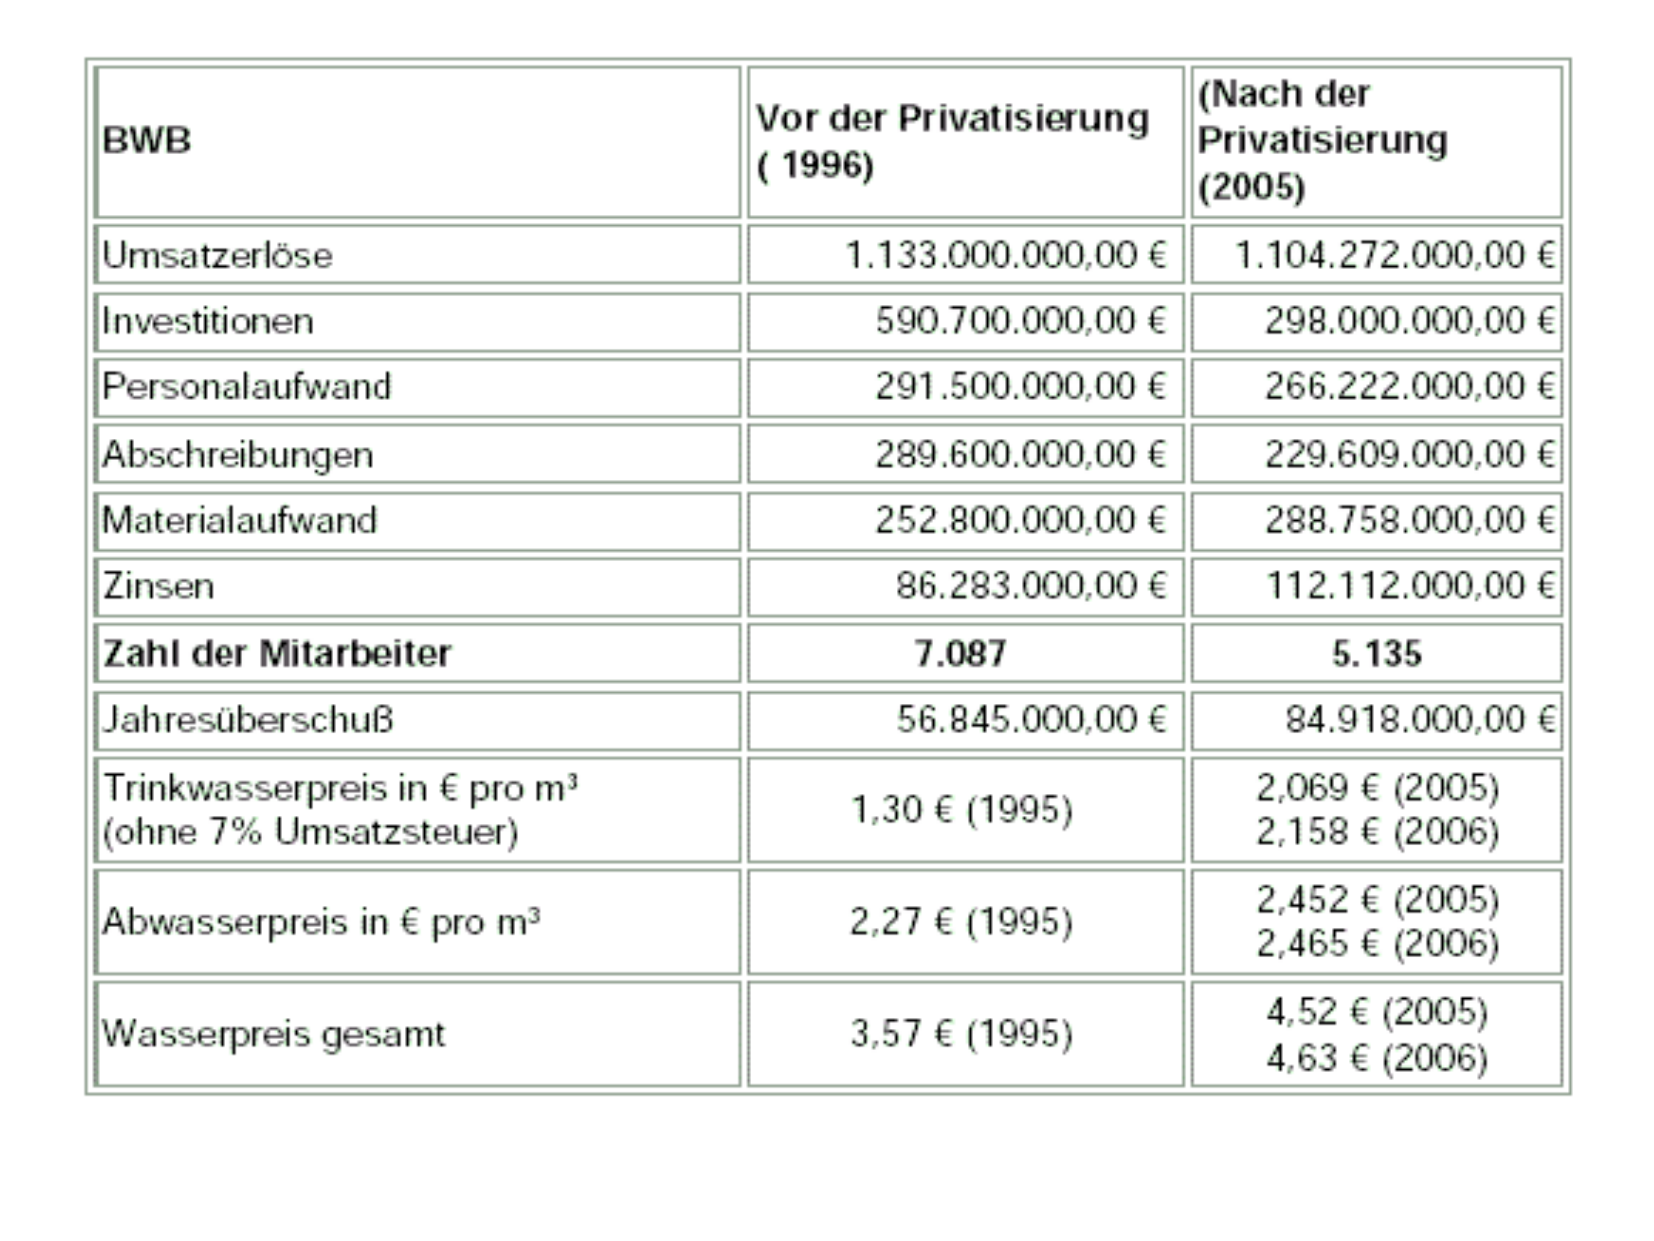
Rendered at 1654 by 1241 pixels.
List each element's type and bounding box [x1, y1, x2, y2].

picture [60, 42, 1587, 1110]
